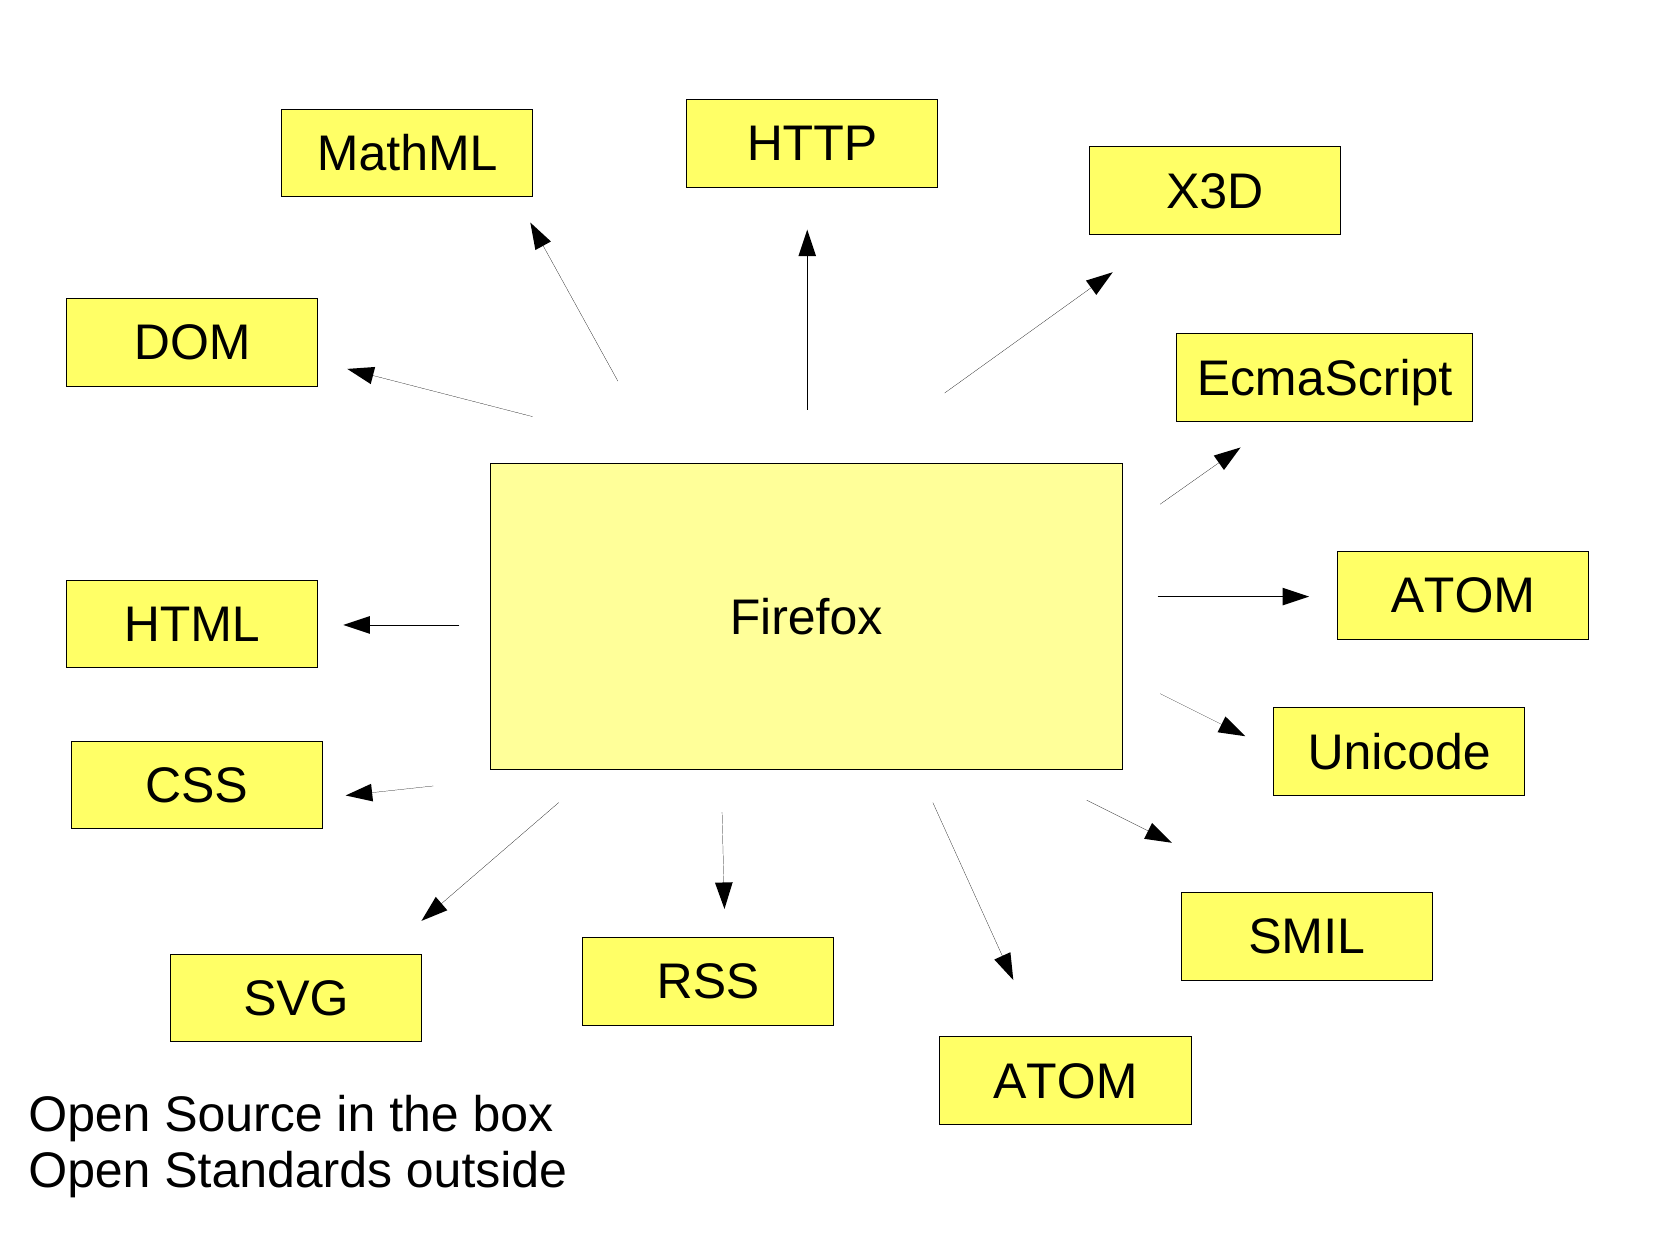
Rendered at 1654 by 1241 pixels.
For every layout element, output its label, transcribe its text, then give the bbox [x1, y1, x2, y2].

text_box SVG [170, 954, 422, 1042]
text_box DOM [67, 298, 318, 386]
text_box ATOM [1338, 552, 1589, 639]
text_box RSS [582, 938, 834, 1025]
text_box SMIL [1181, 893, 1432, 980]
text_box Open Source in the box Open Standards outside [28, 1086, 559, 1200]
text_box CSS [71, 741, 322, 829]
text_box HTML [66, 580, 317, 668]
text_box Firefox [490, 464, 1122, 769]
text_box HTTP [687, 99, 938, 187]
text_box Unicode [1274, 708, 1525, 796]
text_box ATOM [940, 1037, 1191, 1125]
text_box MathML [282, 109, 533, 197]
text_box X3D [1089, 147, 1340, 235]
text_box EcmaScript [1177, 334, 1473, 422]
